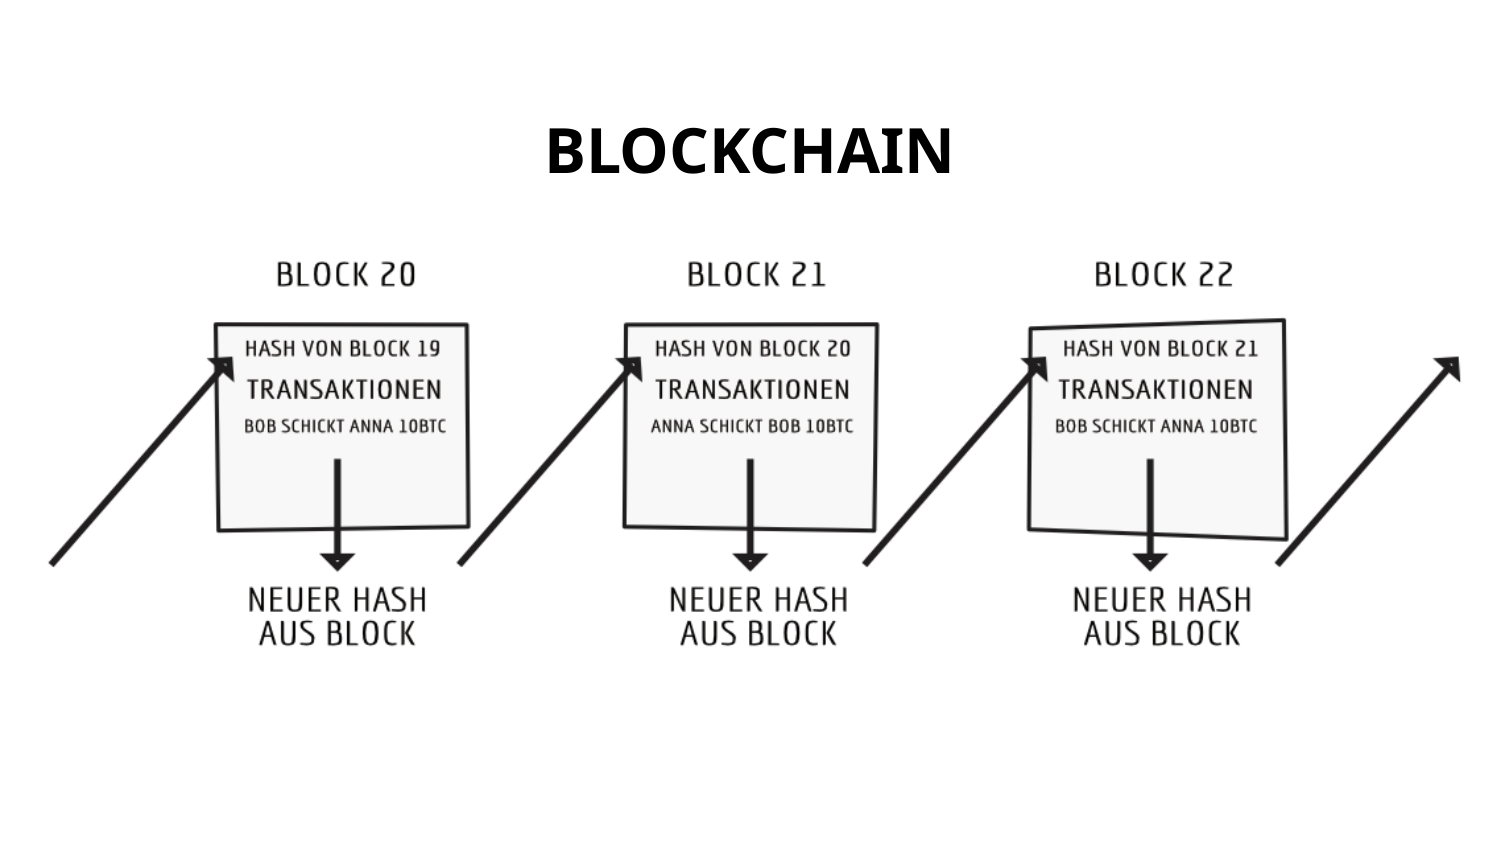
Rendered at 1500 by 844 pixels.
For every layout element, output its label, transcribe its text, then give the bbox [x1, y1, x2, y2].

title BLOCKCHAIN [213, 76, 1287, 201]
picture [16, 218, 1500, 711]
